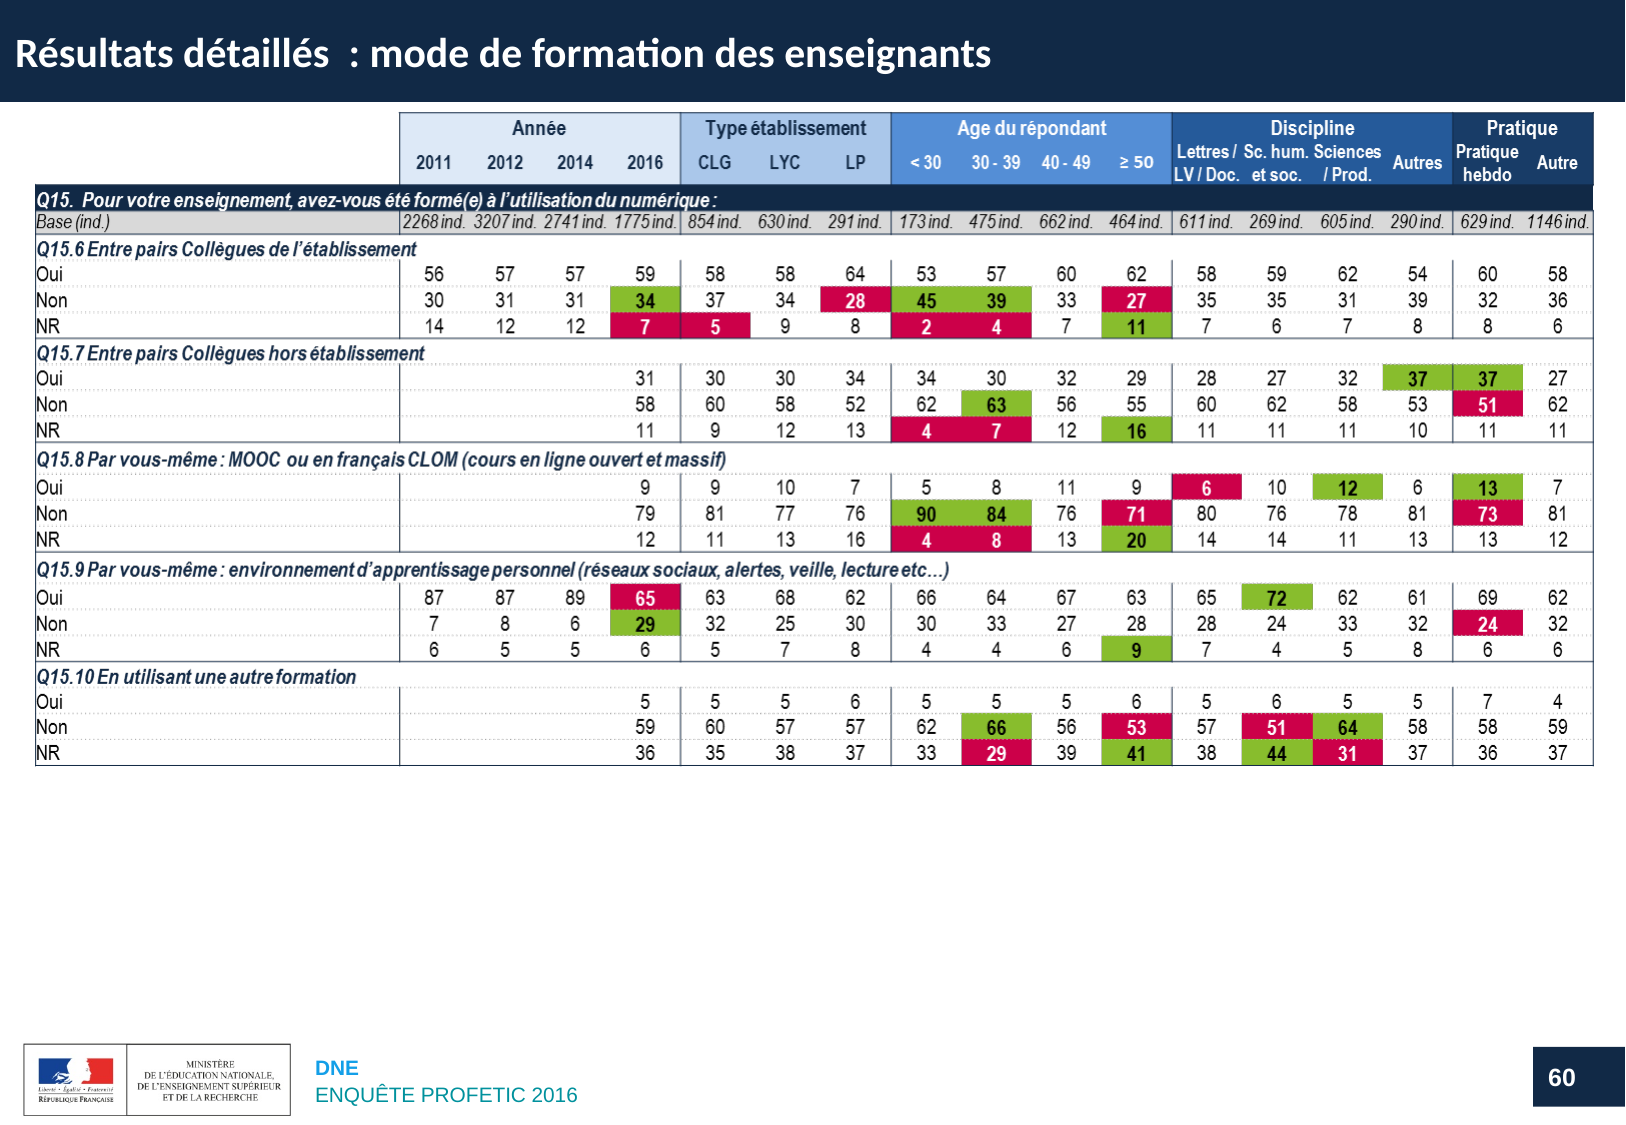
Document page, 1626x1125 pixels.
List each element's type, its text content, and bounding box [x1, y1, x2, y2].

text_box 60 [1533, 1046, 1625, 1107]
picture [35, 108, 1594, 778]
title Résultats détaillés : mode de formation des enseignants [0, 0, 1625, 102]
